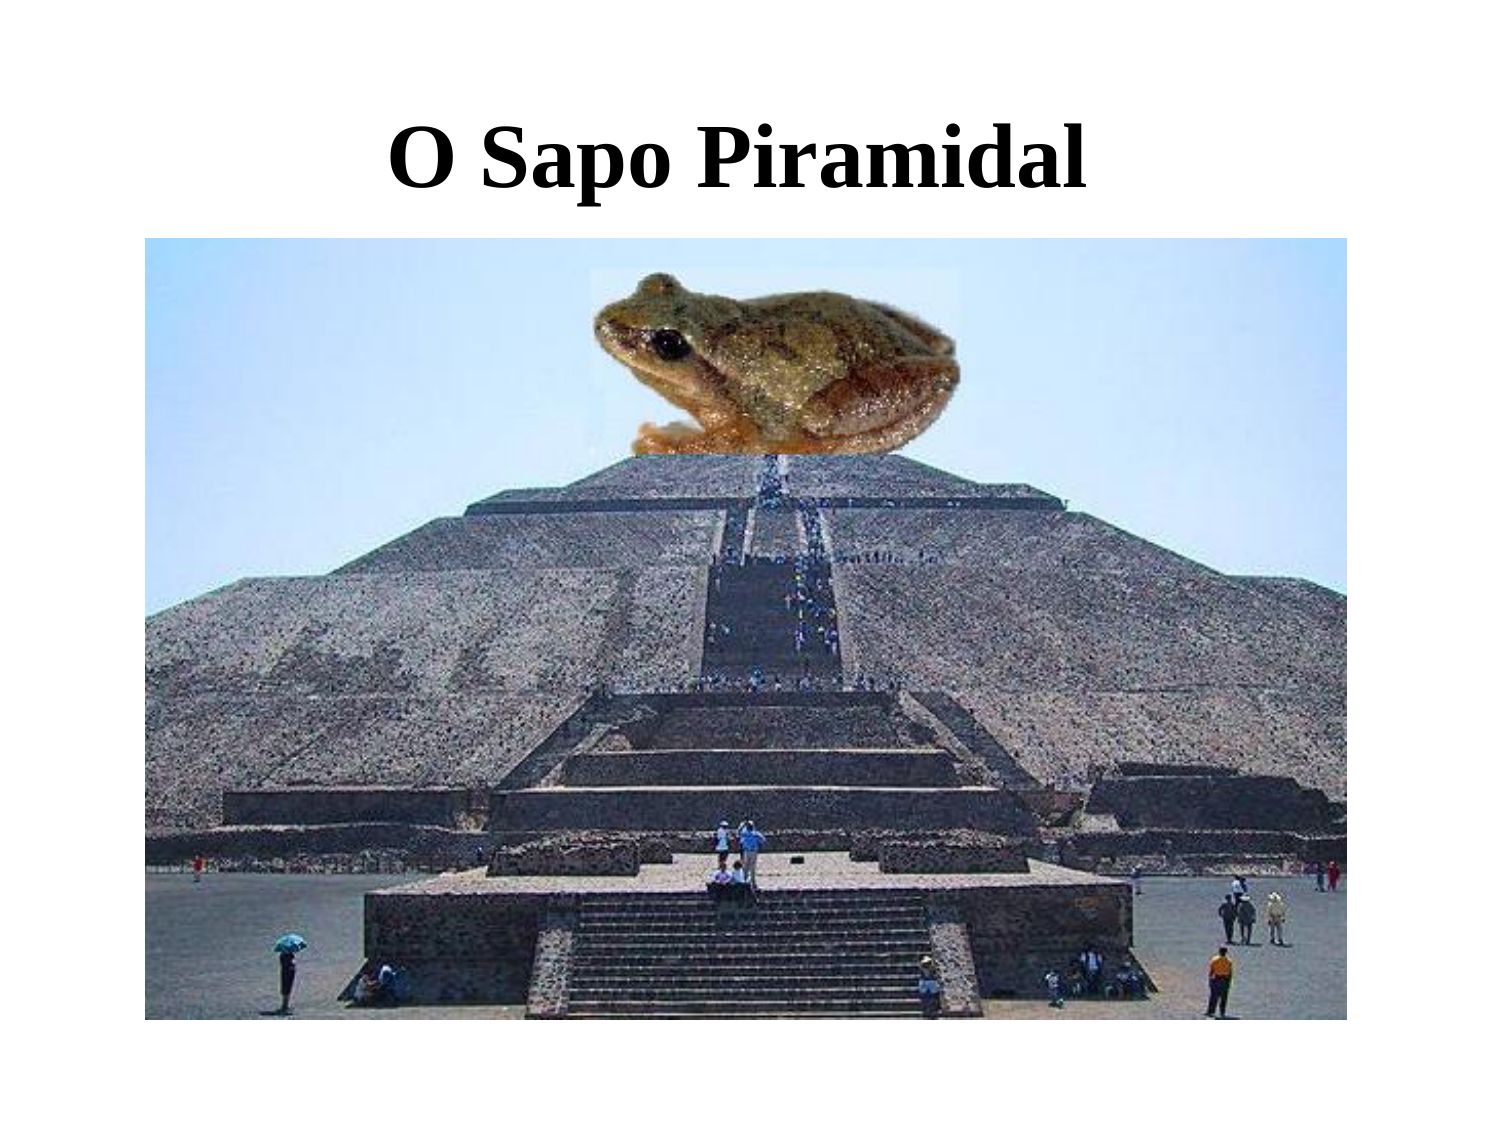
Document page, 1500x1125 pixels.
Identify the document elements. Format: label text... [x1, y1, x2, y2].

picture [145, 238, 1347, 1020]
title O Sapo Piramidal [99, 95, 1375, 217]
